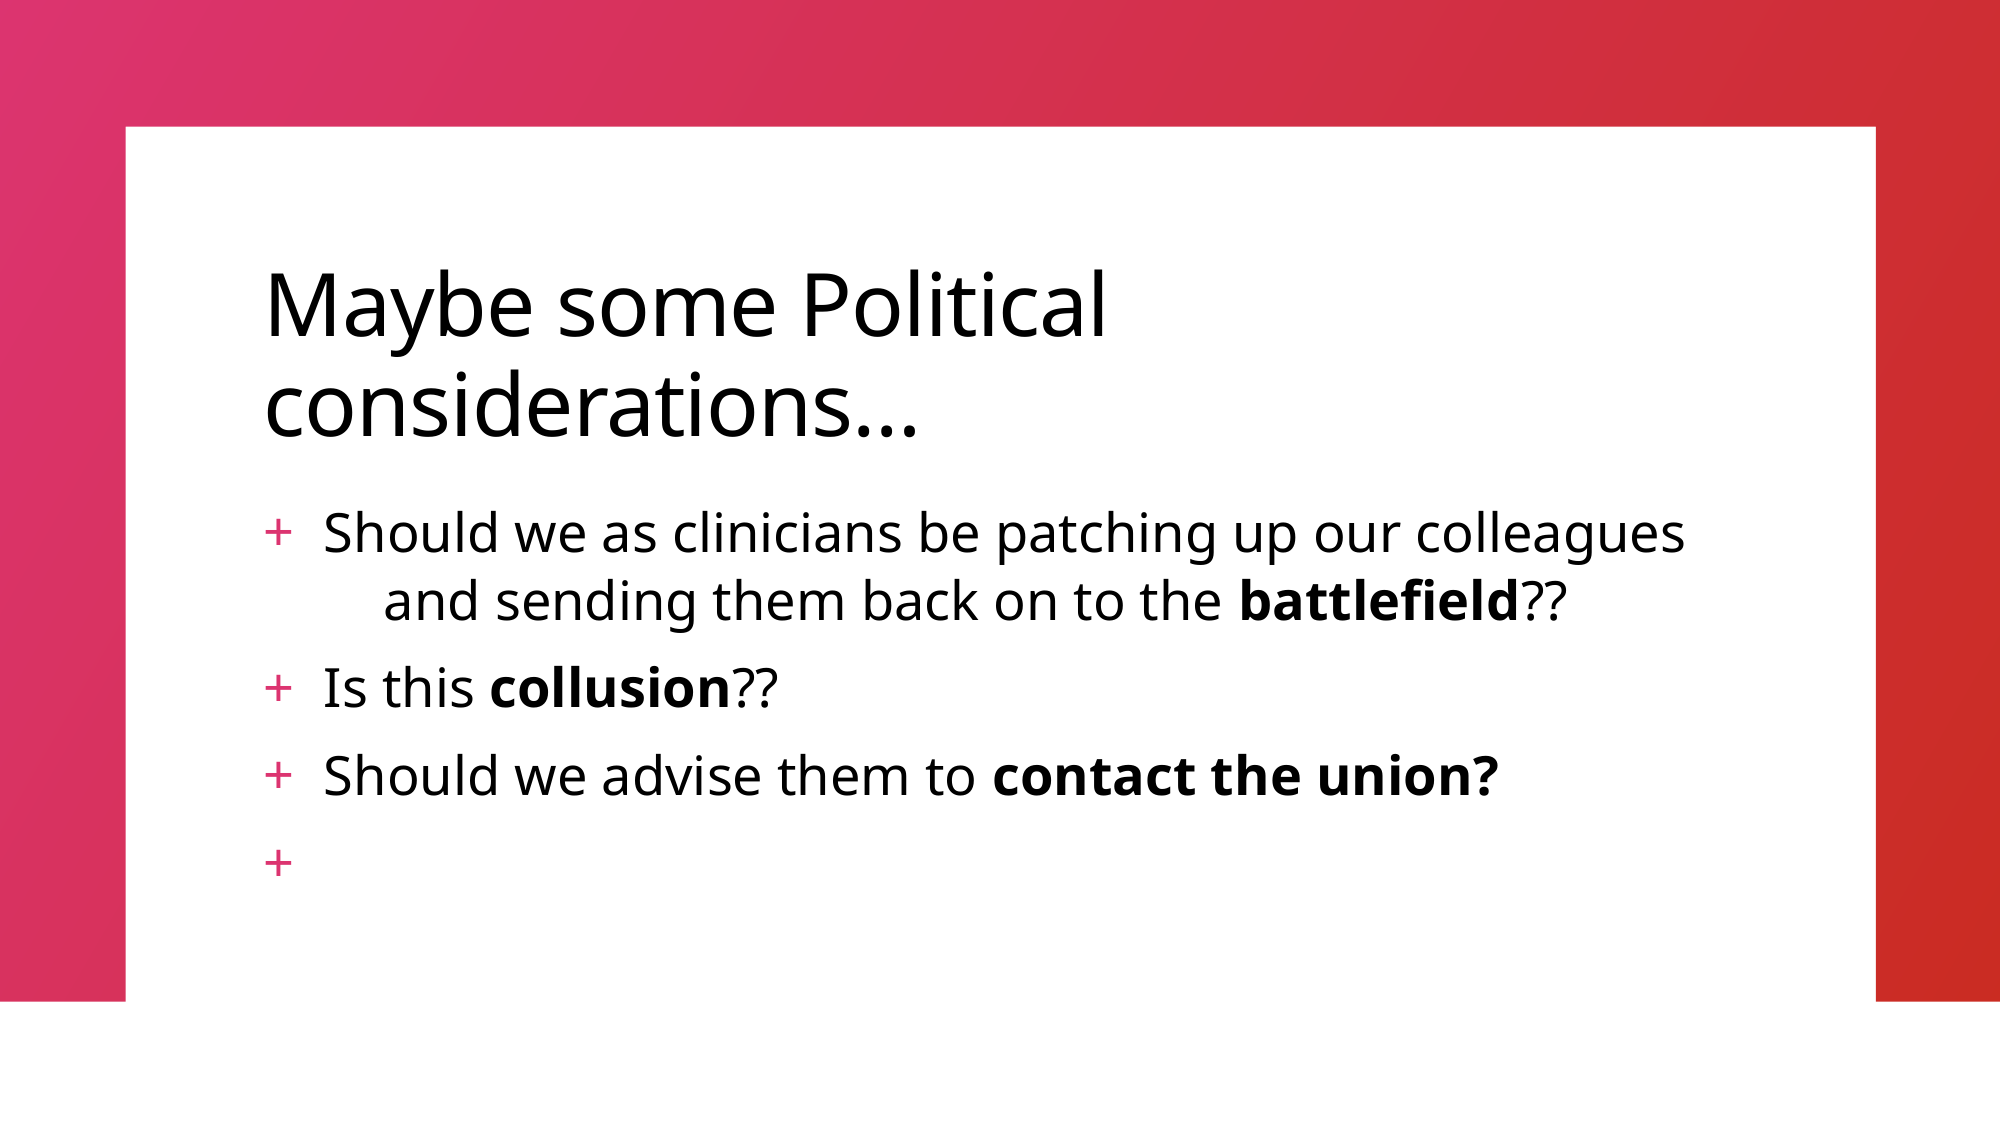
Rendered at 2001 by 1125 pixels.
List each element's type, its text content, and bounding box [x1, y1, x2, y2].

title Maybe some Political considerations… [248, 248, 1749, 470]
list Should we as clinicians be patching up our colleagues and sending them back on to the battlefield?? Is this collusion?? Should we advise them to contact the union? [248, 487, 1749, 1001]
